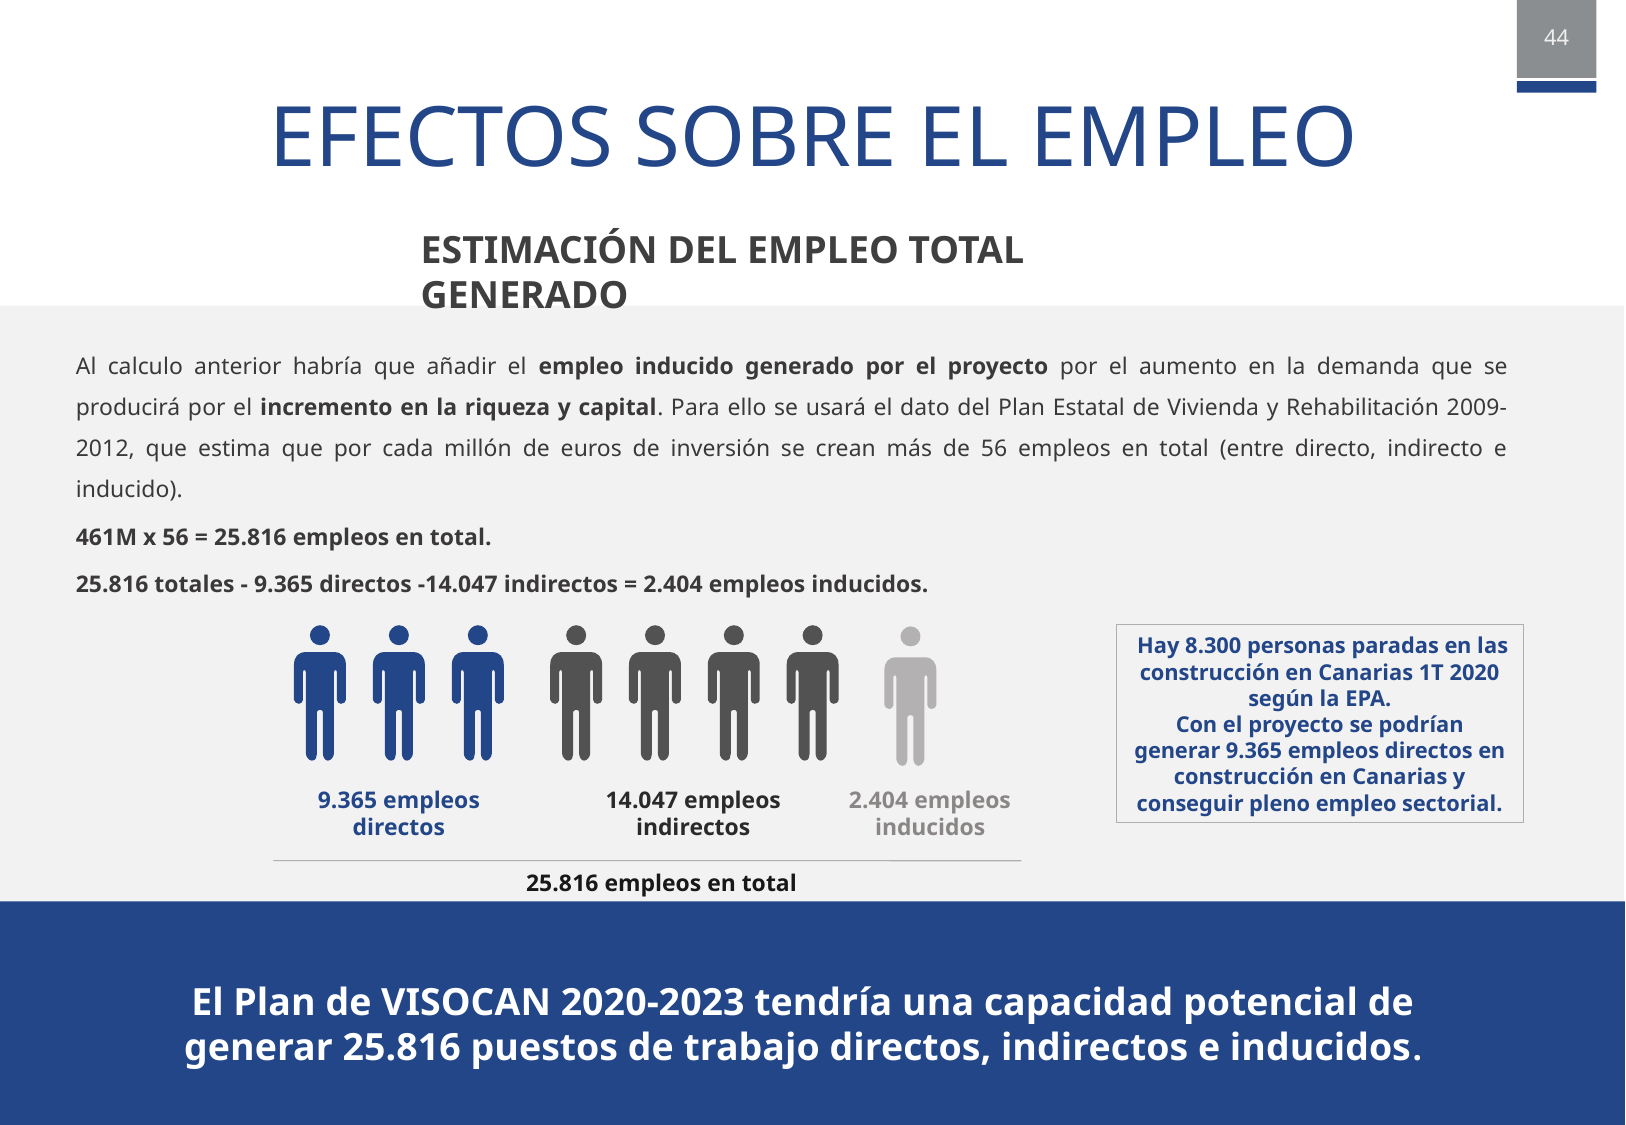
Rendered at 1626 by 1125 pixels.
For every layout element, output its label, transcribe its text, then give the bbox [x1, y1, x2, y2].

text_box Hay 8.300 personas paradas en las construcción en Canarias 1T 2020 según la EPA. Con el proyecto se podrían generar 9.365 empleos directos en construcción en Canarias y conseguir pleno empleo sectorial. [1116, 624, 1524, 823]
text_box [0, 305, 1625, 1125]
text_box 25.816 empleos en total [287, 860, 1036, 903]
text_box ESTIMACIÓN DEL EMPLEO TOTAL GENERADO [420, 225, 1205, 316]
text_box Al calculo anterior habría que añadir el empleo inducido generado por el proyecto por el aumento en la demanda que se producirá por el incremento en la riqueza y capital. Para ello se usará el dato del Plan Estatal de Vivienda y Rehabilitación 2009-2012, que estima que por cada millón de euros de inversión se crean más de 56 empleos en total (entre directo, indirecto e inducido). 461M x 56 = 25.816 empleos en total. 25.816 totales - 9.365 directos -14.047 indirectos = 2.404 empleos inducidos. [61, 330, 1524, 574]
text_box 2.404 empleos inducidos [816, 777, 1044, 848]
text_box 14.047 empleos indirectos [588, 778, 799, 848]
list EFECTOS SOBRE EL EMPLEO [143, 97, 1484, 182]
text_box El Plan de VISOCAN 2020-2023 tendría una capacidad potencial de generar 25.816 puestos de trabajo directos, indirectos e inducidos. [149, 970, 1457, 1076]
text_box 9.365 empleos directos [293, 778, 504, 848]
